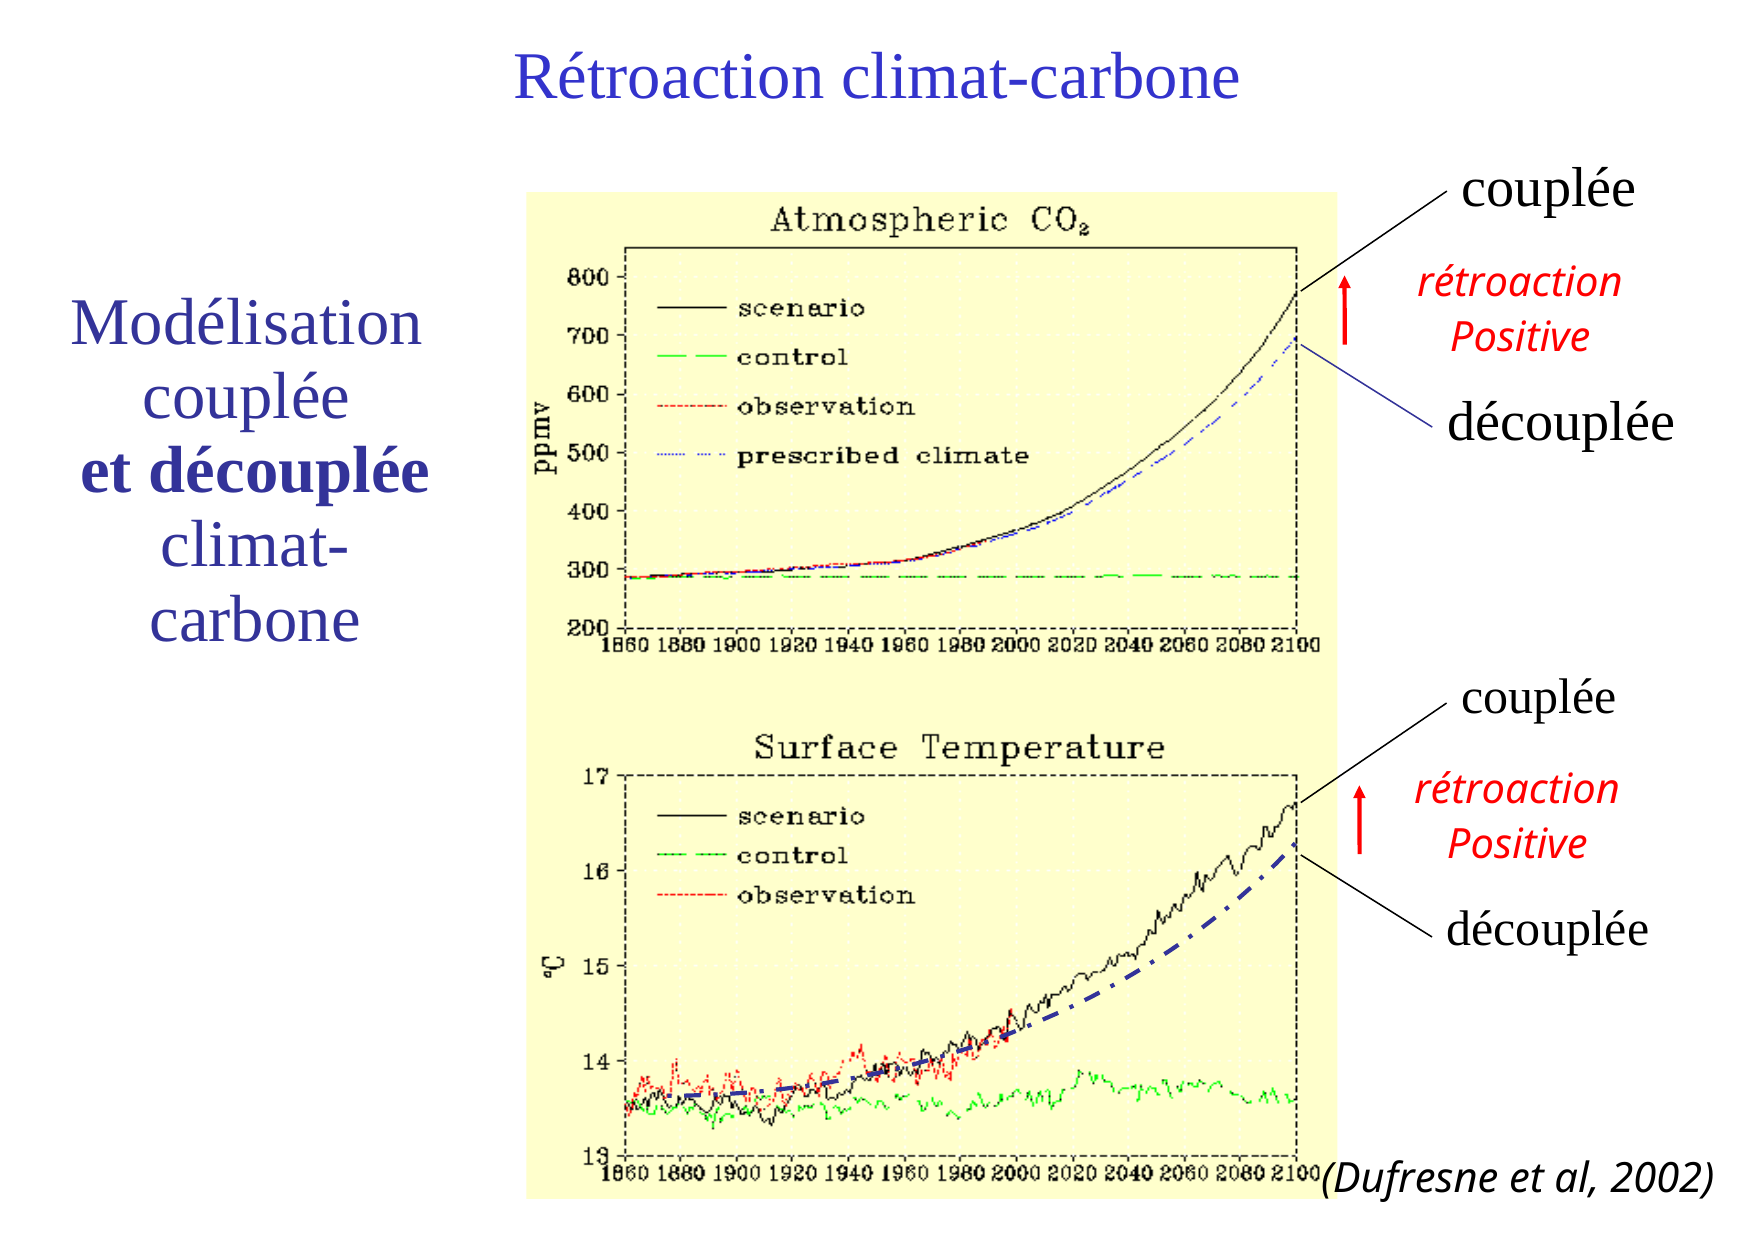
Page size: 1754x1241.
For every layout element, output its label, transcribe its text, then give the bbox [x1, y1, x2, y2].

picture [526, 192, 1338, 1199]
text_box rétroaction Positive [1402, 248, 1639, 372]
text_box découplée [1432, 385, 1696, 461]
text_box découplée [1431, 895, 1695, 964]
title Rétroaction climat-carbone [115, 12, 1642, 144]
text_box couplée [1446, 664, 1710, 733]
text_box rétroaction Positive [1399, 755, 1636, 880]
text_box (Dufresne et al, 2002) [1306, 1143, 1730, 1211]
text_box couplée [1446, 151, 1710, 227]
text_box Modélisation couplée et découplée climat-carbone [41, 277, 470, 664]
